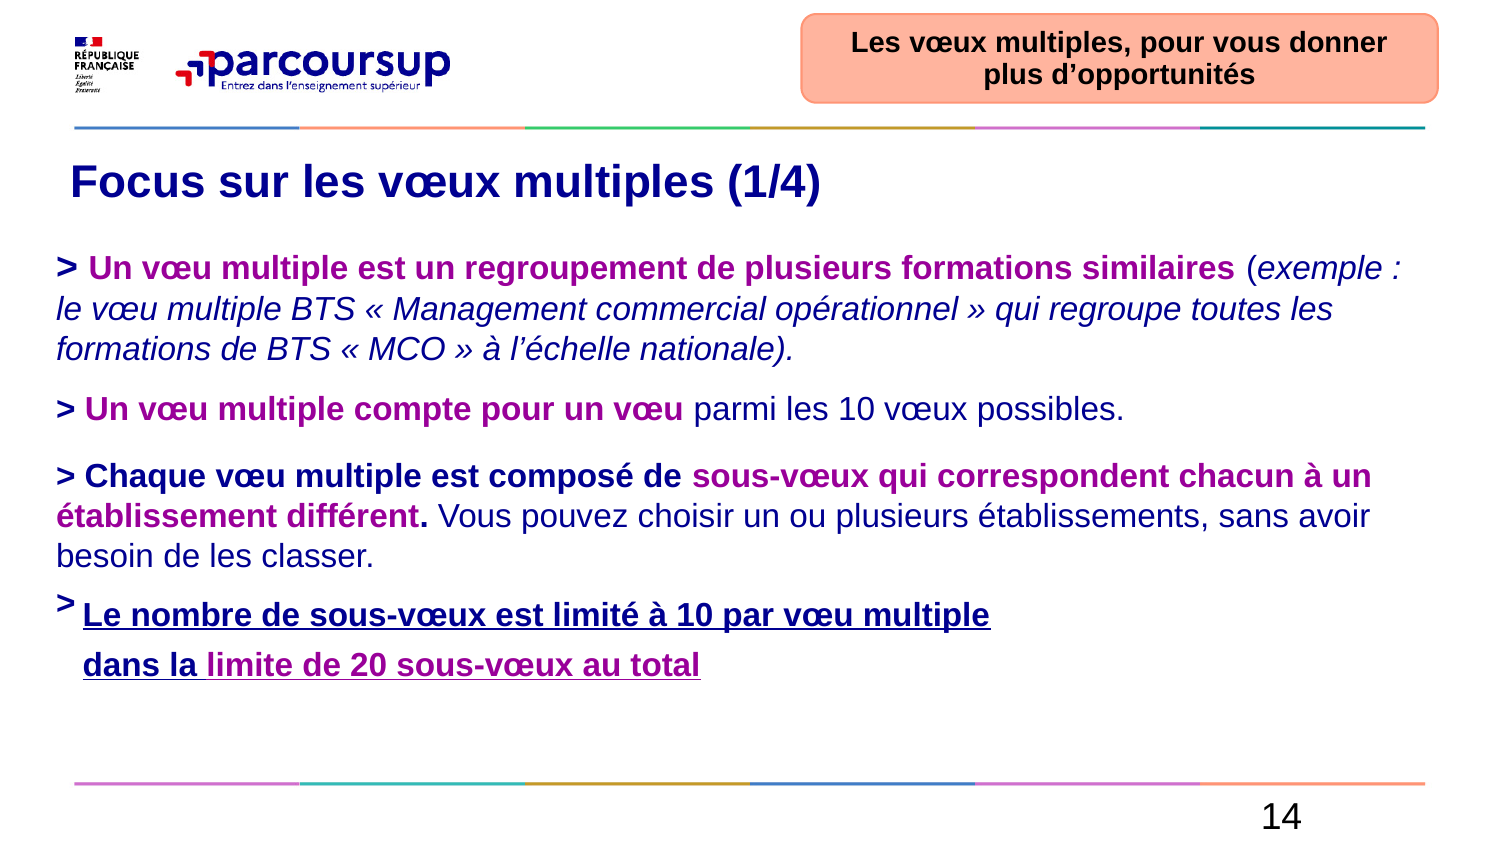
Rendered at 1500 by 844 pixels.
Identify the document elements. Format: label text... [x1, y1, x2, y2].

list > Un vœu multiple est un regroupement de plusieurs formations similaires (exemple : le vœu multiple BTS « Management commercial opérationnel » qui regroupe toutes les formations de BTS « MCO » à l’échelle nationale). > Un vœu multiple compte pour un vœu parmi les 10 vœux possibles. > Chaque vœu multiple est composé de sous-vœux qui correspondent chacun à un établissement différent. Vous pouvez choisir un ou plusieurs établissements, sans avoir besoin de les classer. > [41, 234, 1421, 799]
text_box [1246, 784, 1438, 844]
title Focus sur les vœux multiples (1/4) [56, 150, 1438, 269]
text_box Les vœux multiples, pour vous donner plus d’opportunités [801, 14, 1438, 103]
text_box Le nombre de sous-vœux est limité à 10 par vœu multiple dans la limite de 20 sous-vœux au total [82, 593, 1418, 686]
